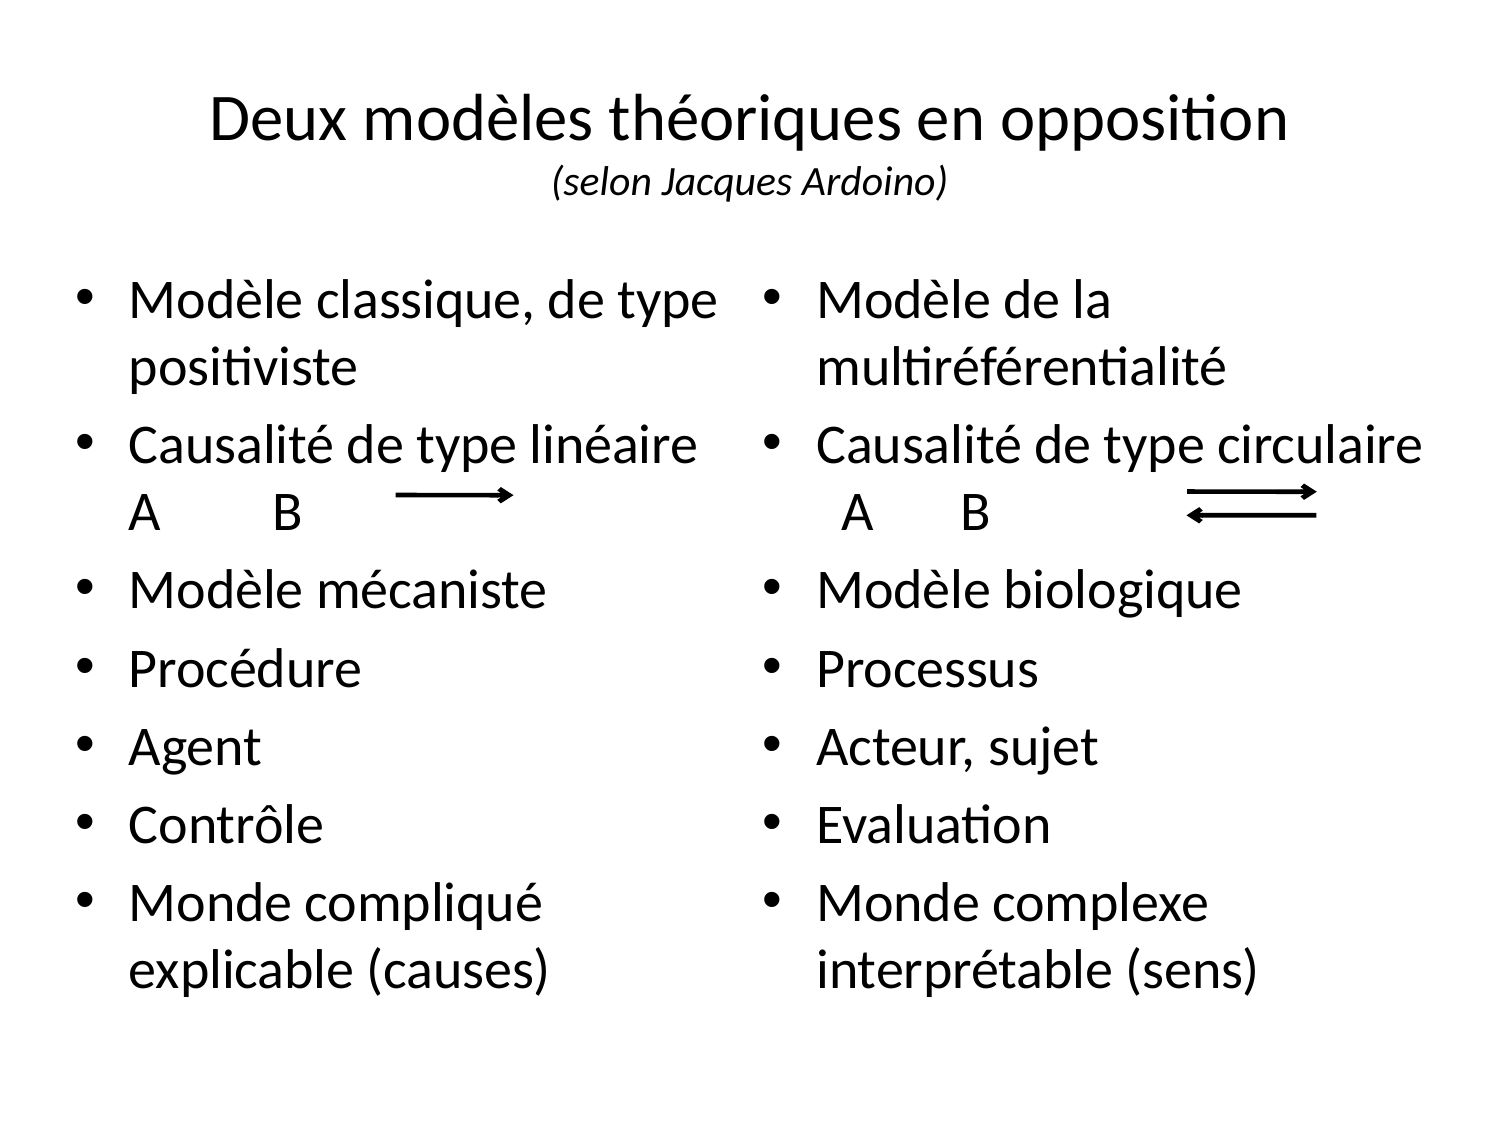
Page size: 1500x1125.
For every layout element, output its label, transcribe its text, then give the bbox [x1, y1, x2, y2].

list Modèle classique, de type positiviste Causalité de type linéaire A B Modèle mécaniste Procédure Agent Contrôle Monde compliqué explicable (causes) [75, 262, 738, 1005]
title Deux modèles théoriques en opposition (selon Jacques Ardoino) [75, 45, 1425, 233]
list Modèle de la multiréférentialité Causalité de type circulaire A B Modèle biologique Processus Acteur, sujet Evaluation Monde complexe interprétable (sens) [762, 262, 1425, 1005]
